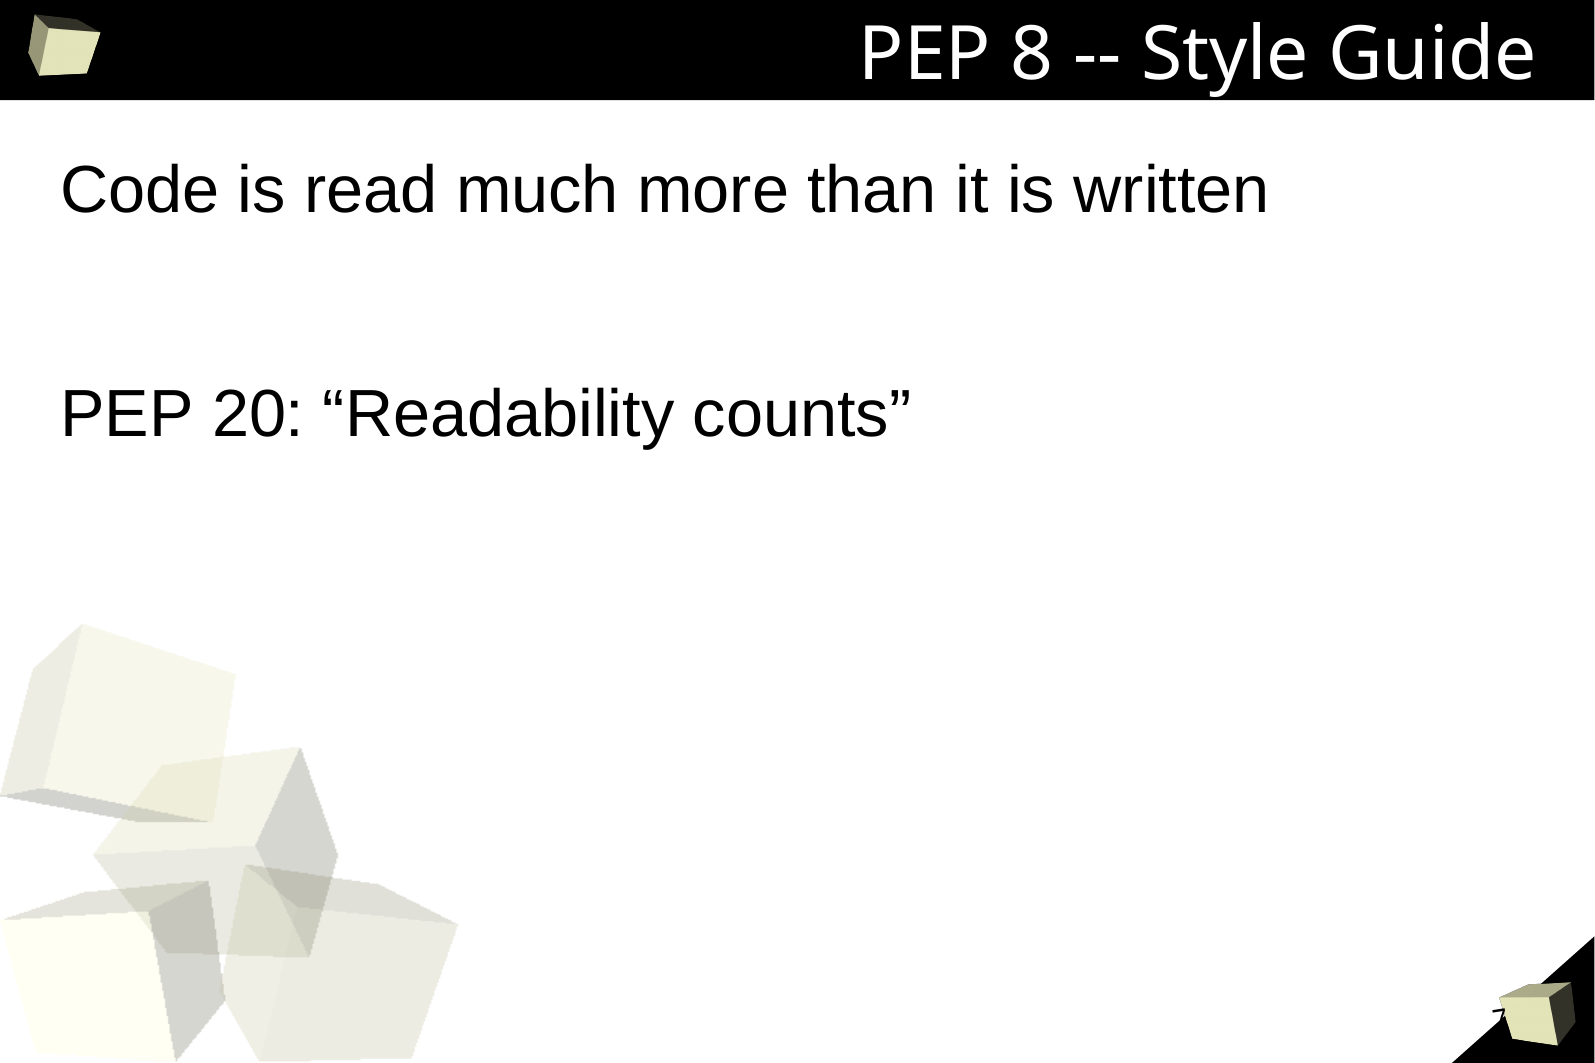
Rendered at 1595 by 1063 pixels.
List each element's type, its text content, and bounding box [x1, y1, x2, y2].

title PEP 8 -- Style Guide [113, 0, 1538, 104]
picture [0, 623, 460, 1063]
list Code is read much more than it is written PEP 20: “Readability counts” [42, 151, 1554, 1041]
